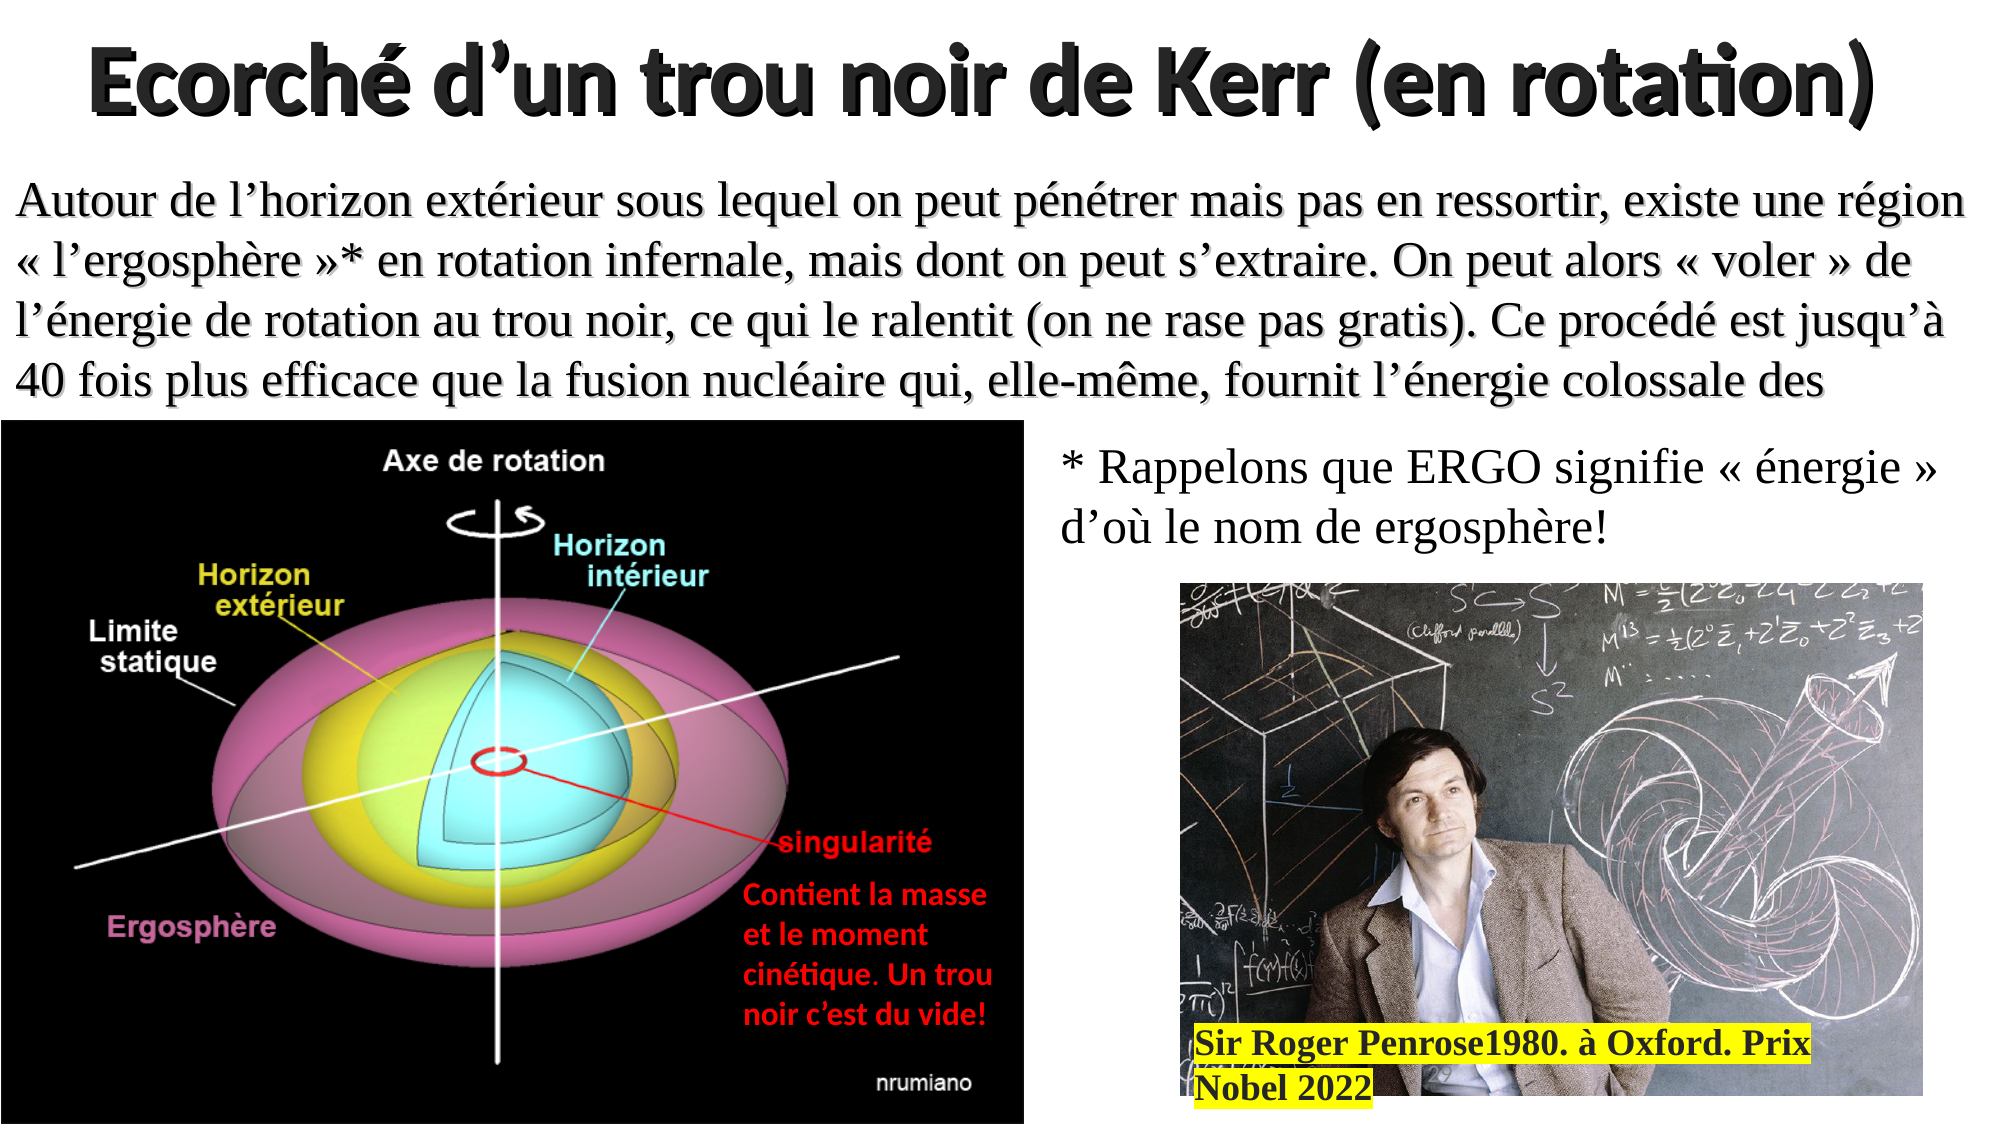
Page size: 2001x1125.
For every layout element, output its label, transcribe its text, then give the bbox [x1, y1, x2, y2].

text_box Sir Roger Penrose1980. à Oxford. Prix Nobel 2022 [1179, 1010, 1881, 1117]
text_box Autour de l’horizon extérieur sous lequel on peut pénétrer mais pas en ressortir, existe une région « l’ergosphère »* en rotation infernale, mais dont on peut s’extraire. On peut alors « voler » de l’énergie de rotation au trou noir, ce qui le ralentit (on ne rase pas gratis). Ce procédé est jusqu’à 40 fois plus efficace que la fusion nucléaire qui, elle-même, fournit l’énergie colossale des étoiles! [0, 158, 2000, 417]
text_box Ecorché d’un trou noir de Kerr (en rotation) [72, 5, 1892, 140]
text_box Contient la masse et le moment cinétique. Un trou noir c’est du vide! [728, 819, 1024, 1042]
text_box [1412, 1042, 1863, 1103]
picture [1180, 583, 1923, 1096]
picture [1, 420, 1024, 1124]
text_box * Rappelons que ERGO signifie « énergie » d’où le nom de ergosphère! [1045, 426, 1963, 563]
